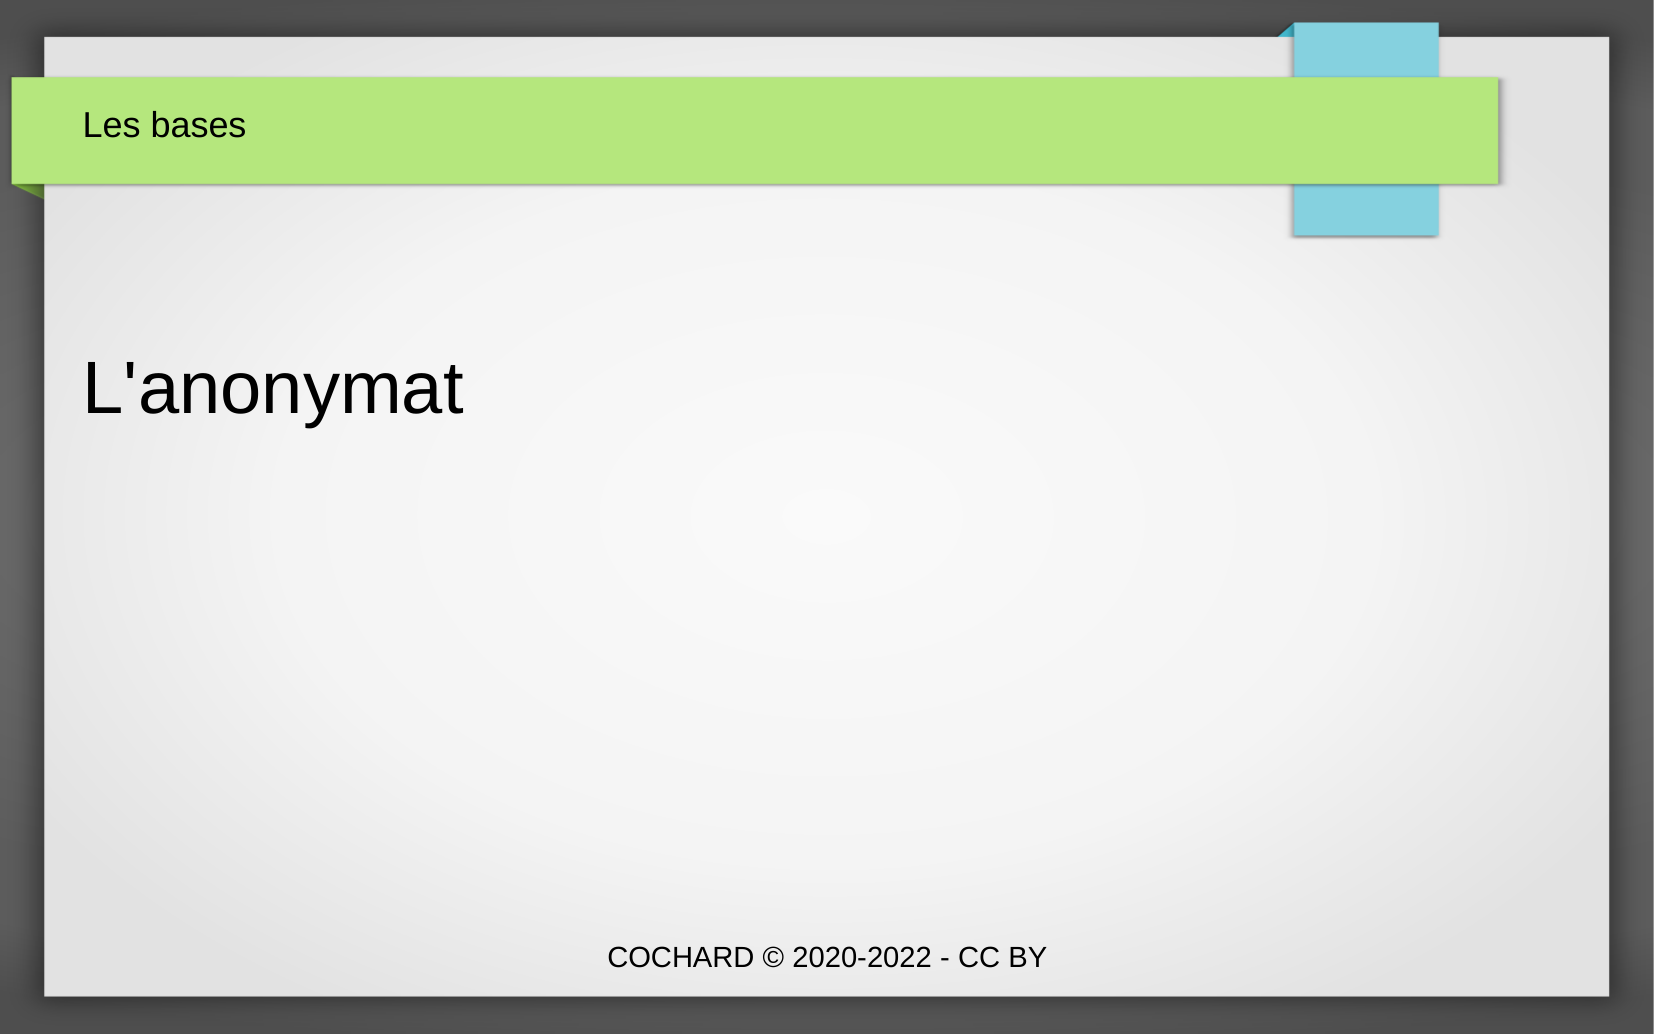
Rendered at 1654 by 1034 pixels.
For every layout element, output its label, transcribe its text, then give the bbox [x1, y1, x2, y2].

list L'anonymat [82, 249, 1571, 849]
picture [0, 0, 1654, 1034]
title Les bases [82, 39, 1235, 210]
